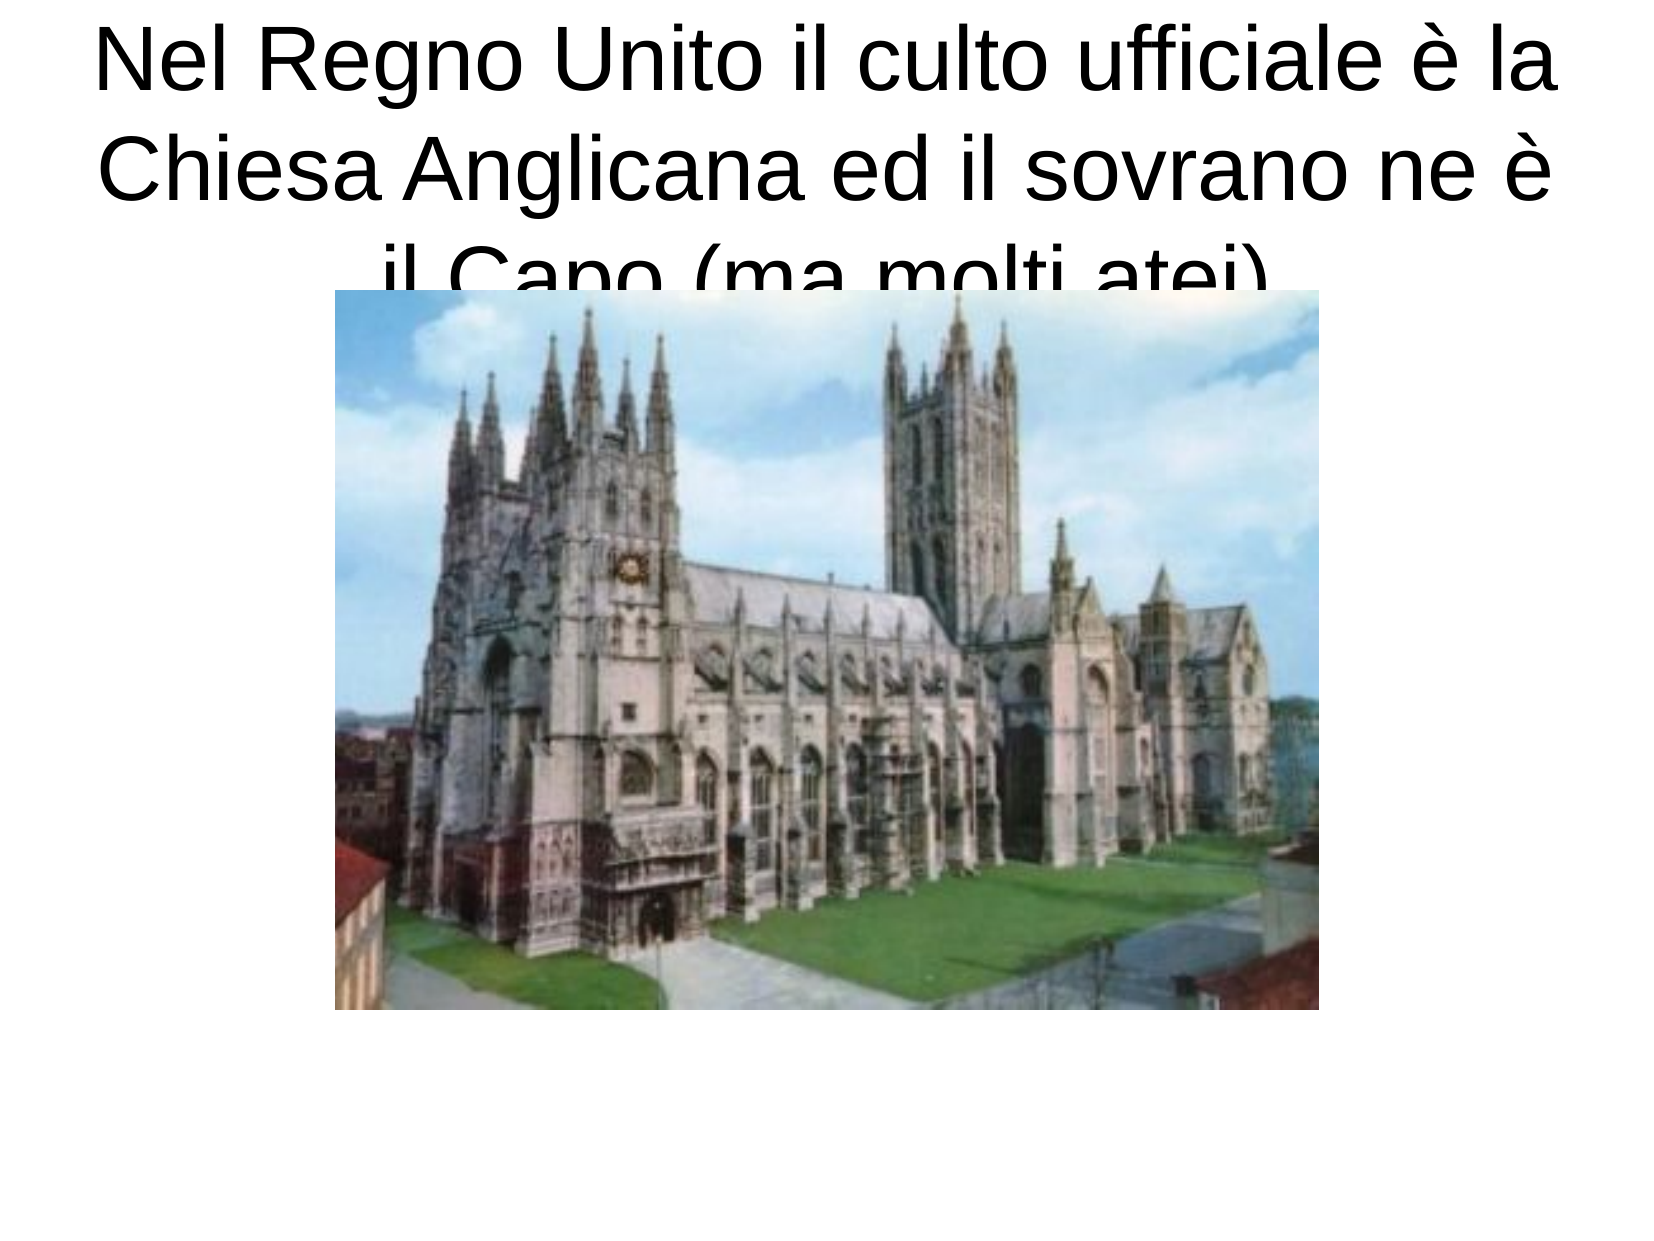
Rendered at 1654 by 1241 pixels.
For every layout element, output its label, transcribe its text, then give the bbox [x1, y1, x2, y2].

picture [335, 290, 1319, 1010]
title Nel Regno Unito il culto ufficiale è la Chiesa Anglicana ed il sovrano ne è il Capo (ma molti atei) [82, 0, 1571, 307]
